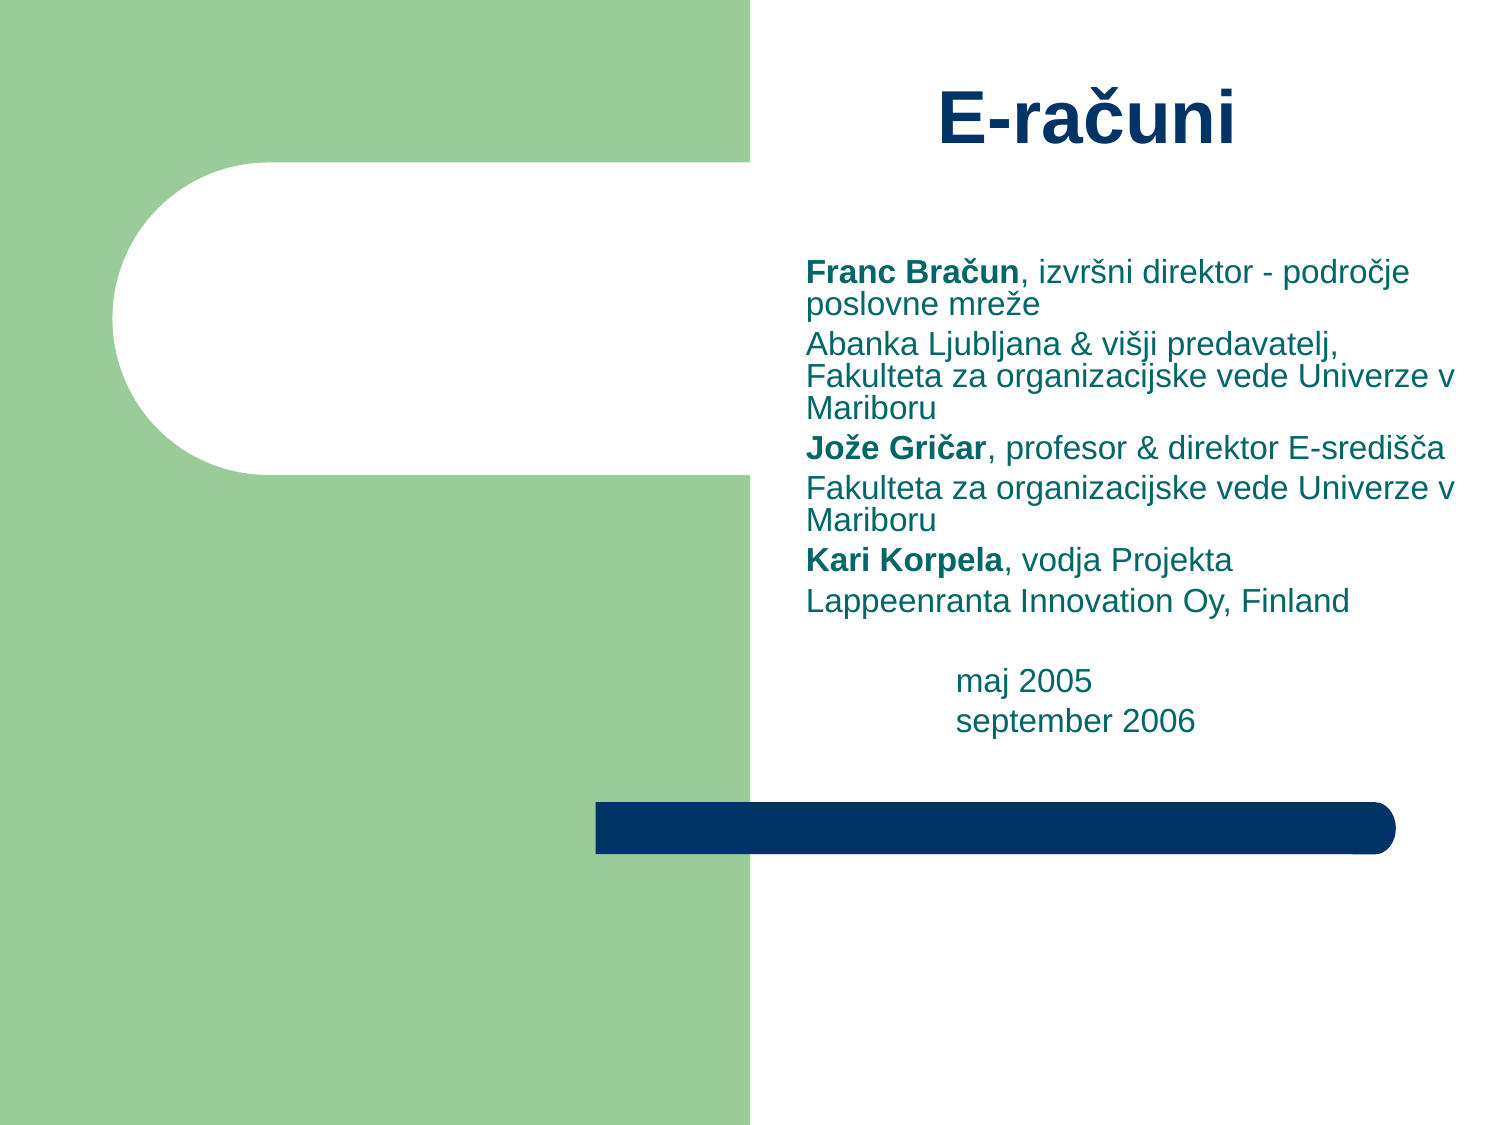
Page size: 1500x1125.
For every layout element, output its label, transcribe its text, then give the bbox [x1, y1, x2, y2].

title E-računi [750, 54, 1426, 185]
subtitle Franc Bračun, izvršni direktor - področje poslovne mreže Abanka Ljubljana & višji predavatelj, Fakulteta za organizacijske vede Univerze v Mariboru Jože Gričar, profesor & direktor E-središča Fakulteta za organizacijske vede Univerze v Mariboru Kari Korpela, vodja Projekta Lappeenranta Innovation Oy, Finland maj 2005 september 2006 [791, 169, 1500, 787]
